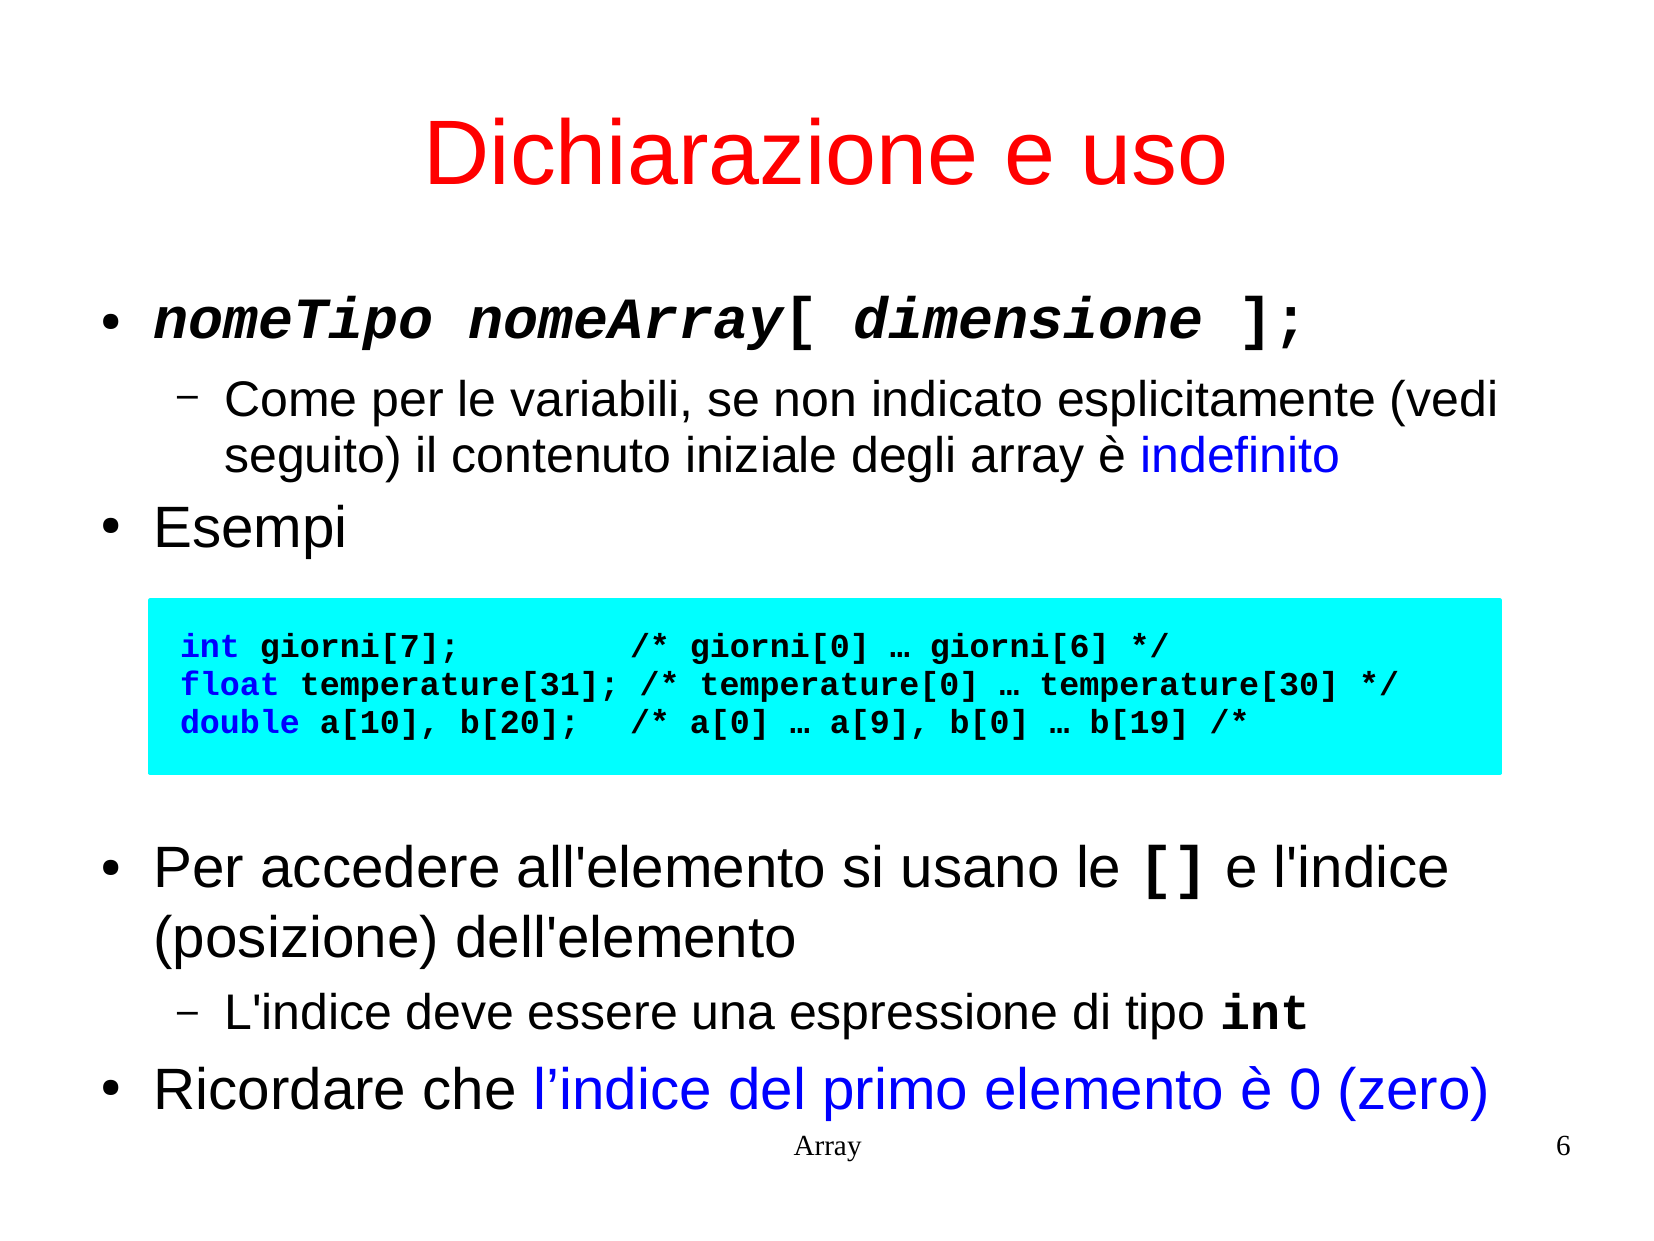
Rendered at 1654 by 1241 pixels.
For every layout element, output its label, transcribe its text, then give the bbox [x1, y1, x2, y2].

list nomeTipo nomeArray[ dimensione ]; Come per le variabili, se non indicato esplicitamente (vedi seguito) il contenuto iniziale degli array è indefinito Esempi Per accedere all'elemento si usano le [] e l'indice (posizione) dell'elemento L'indice deve essere una espressione di tipo int Ricordare che l’indice del primo elemento è 0 (zero) [82, 290, 1571, 1122]
title Dichiarazione e uso [82, 49, 1571, 257]
text_box int giorni[7]; /* giorni[0] … giorni[6] */ float temperature[31]; /* temperature[0] … temperature[30] */ double a[10], b[20]; /* a[0] … a[9], b[0] … b[19] /* [150, 600, 1501, 774]
